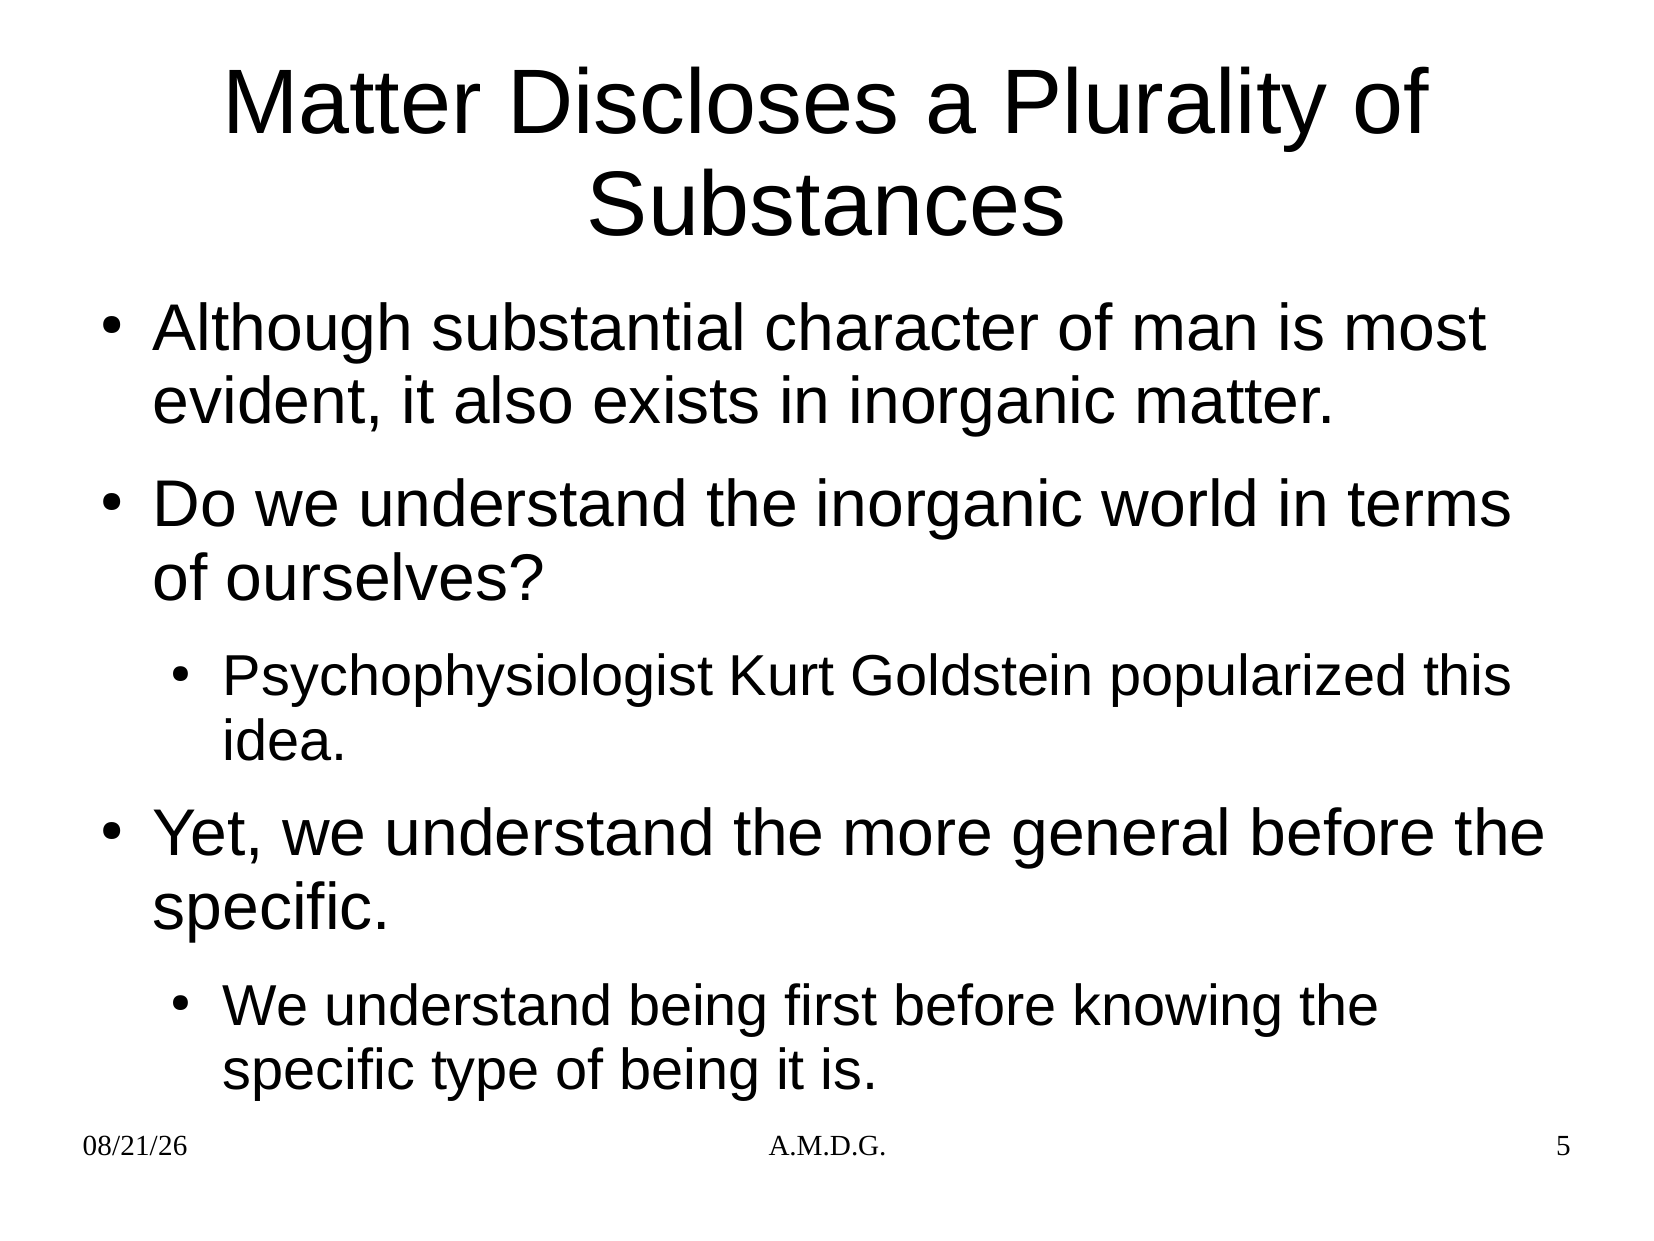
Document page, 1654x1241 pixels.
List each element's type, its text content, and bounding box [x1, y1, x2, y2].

list Although substantial character of man is most evident, it also exists in inorganic matter. Do we understand the inorganic world in terms of ourselves? Psychophysiologist Kurt Goldstein popularized this idea. Yet, we understand the more general before the specific. We understand being first before knowing the specific type of being it is. [82, 290, 1571, 1109]
title Matter Discloses a Plurality of Substances [82, 49, 1571, 257]
